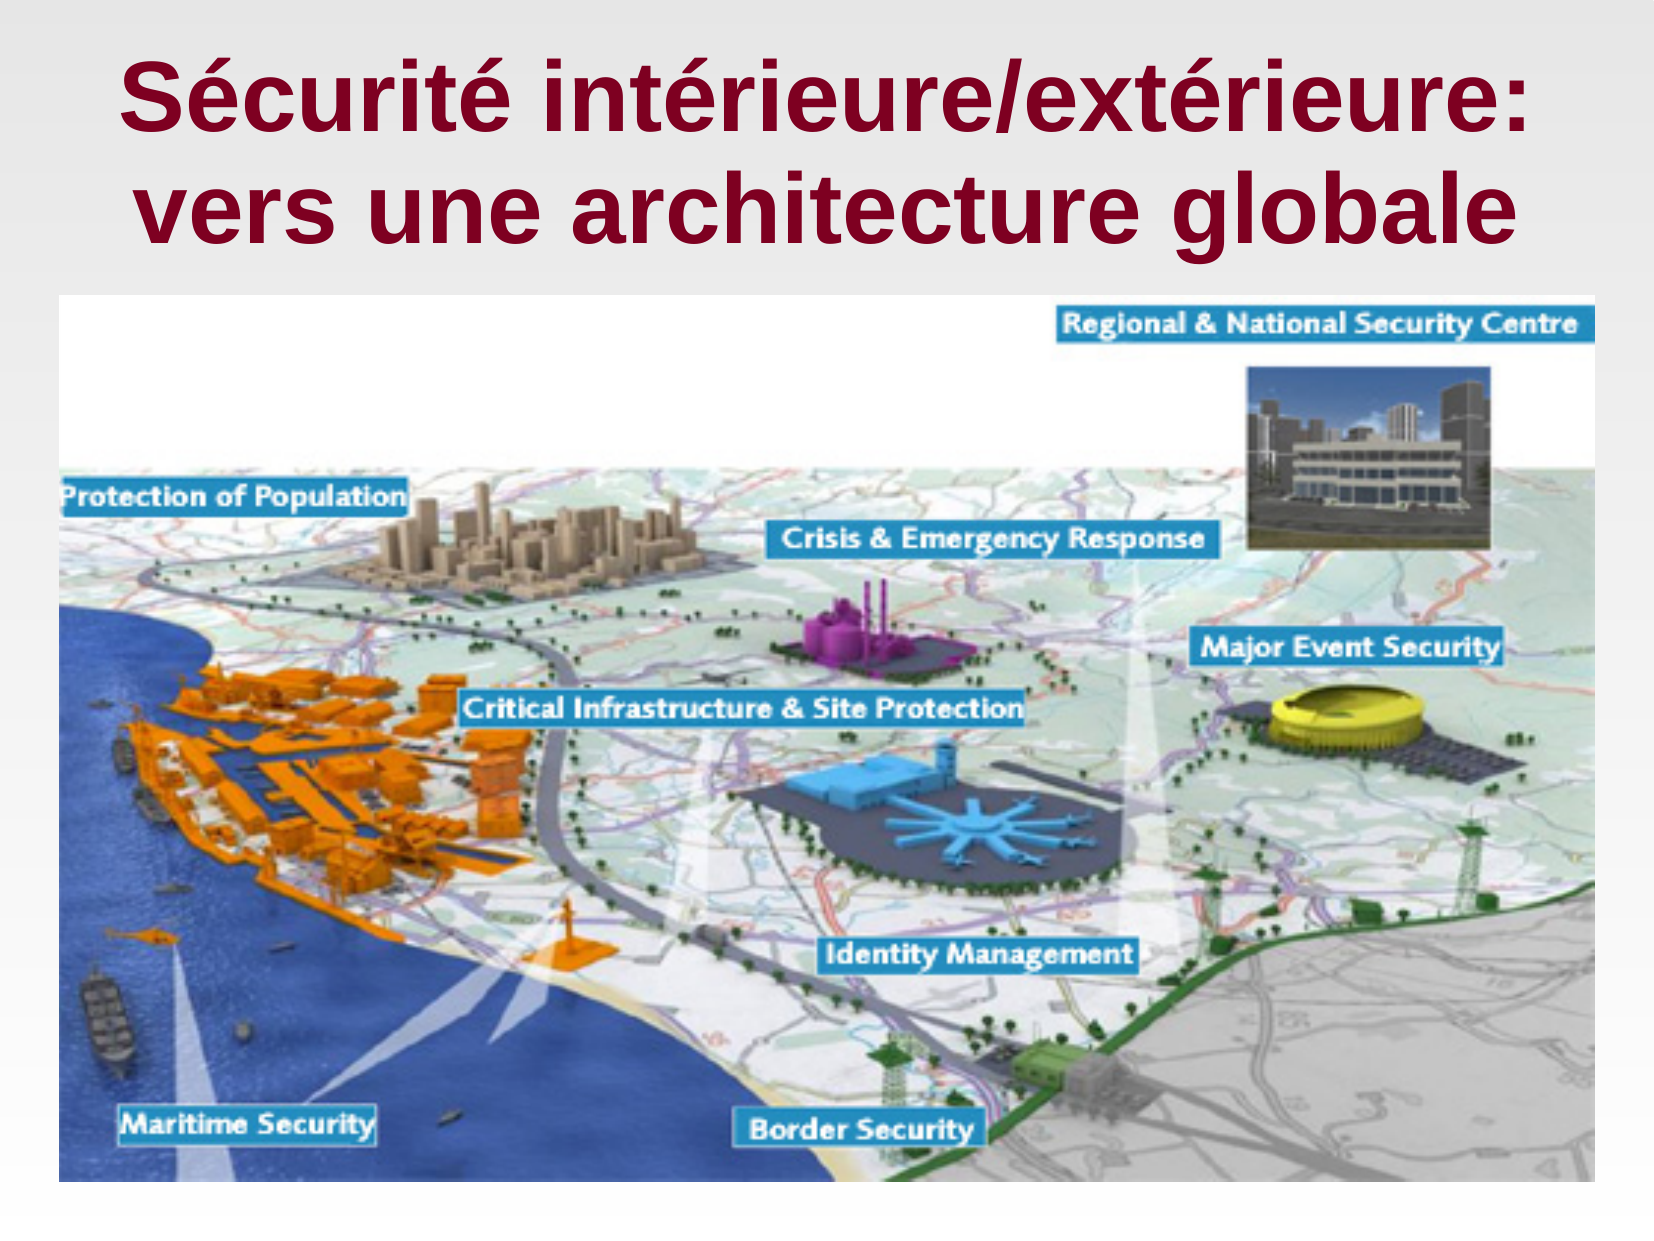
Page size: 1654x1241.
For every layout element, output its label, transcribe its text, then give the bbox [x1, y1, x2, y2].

title Sécurité intérieure/extérieure: vers une architecture globale [82, 24, 1571, 282]
picture [59, 295, 1595, 1182]
